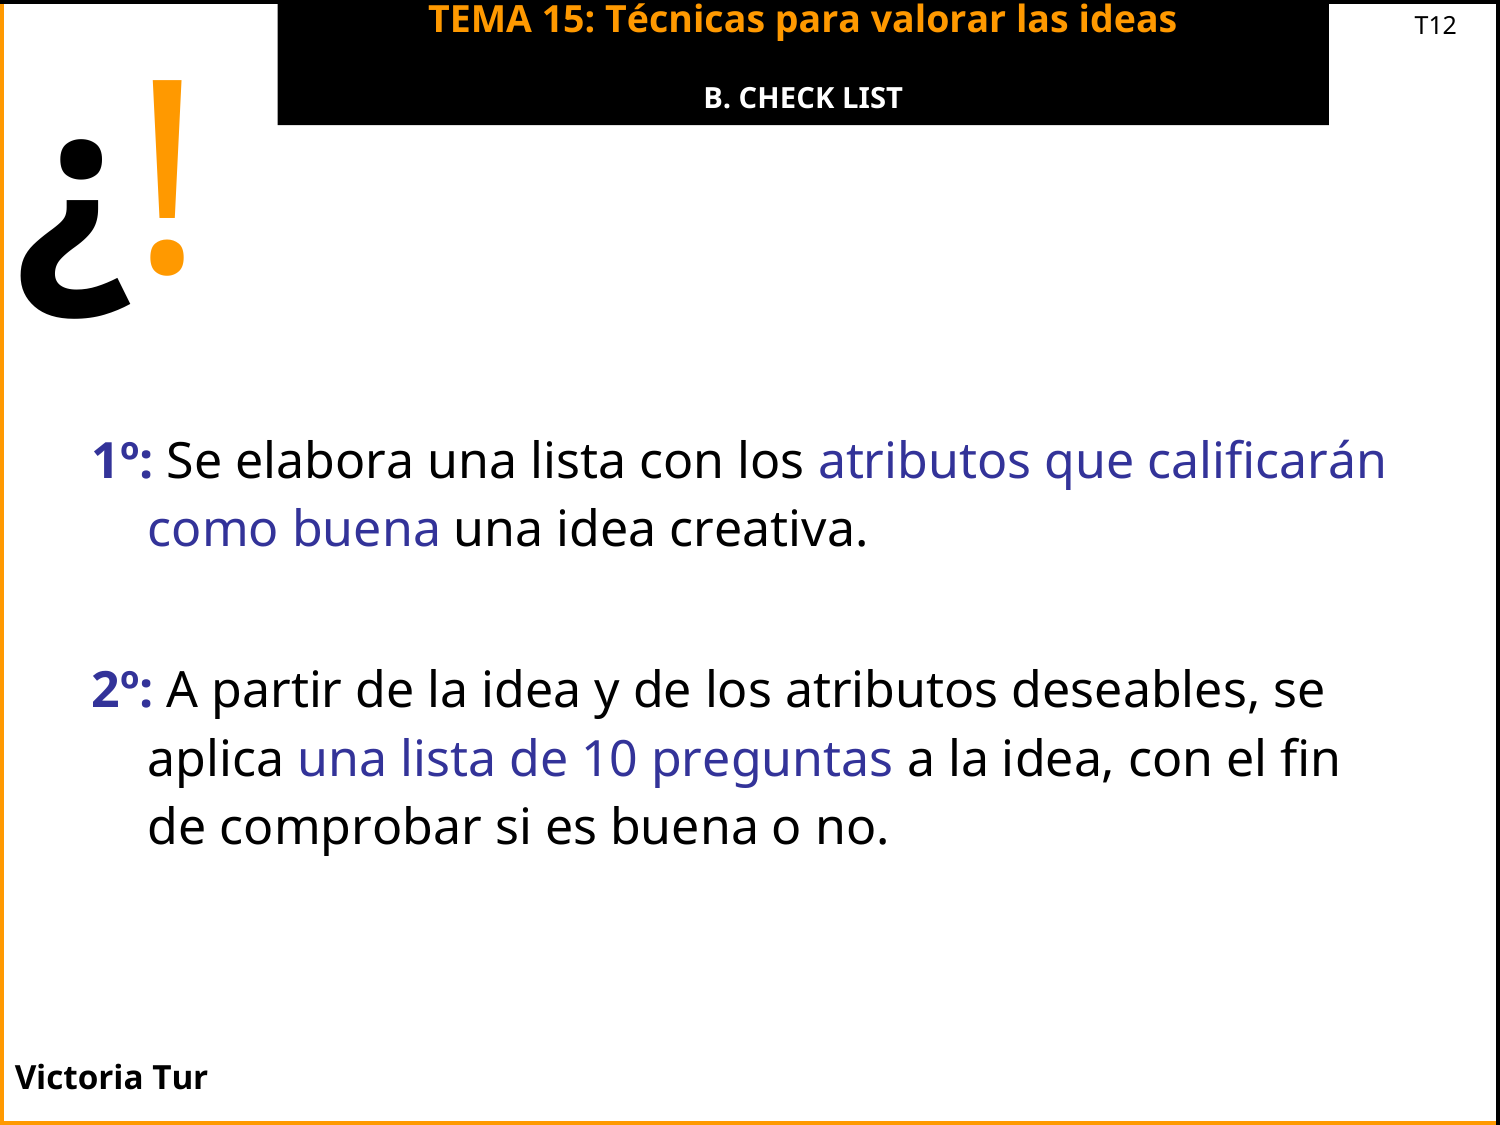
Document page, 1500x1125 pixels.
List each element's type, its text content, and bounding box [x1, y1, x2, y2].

list 1º: Se elabora una lista con los atributos que calificarán como buena una idea creativa. 2º: A partir de la idea y de los atributos deseables, se aplica una lista de 10 preguntas a la idea, con el fin de comprobar si es buena o no. [76, 255, 1427, 998]
text_box T12 [1399, 0, 1500, 50]
